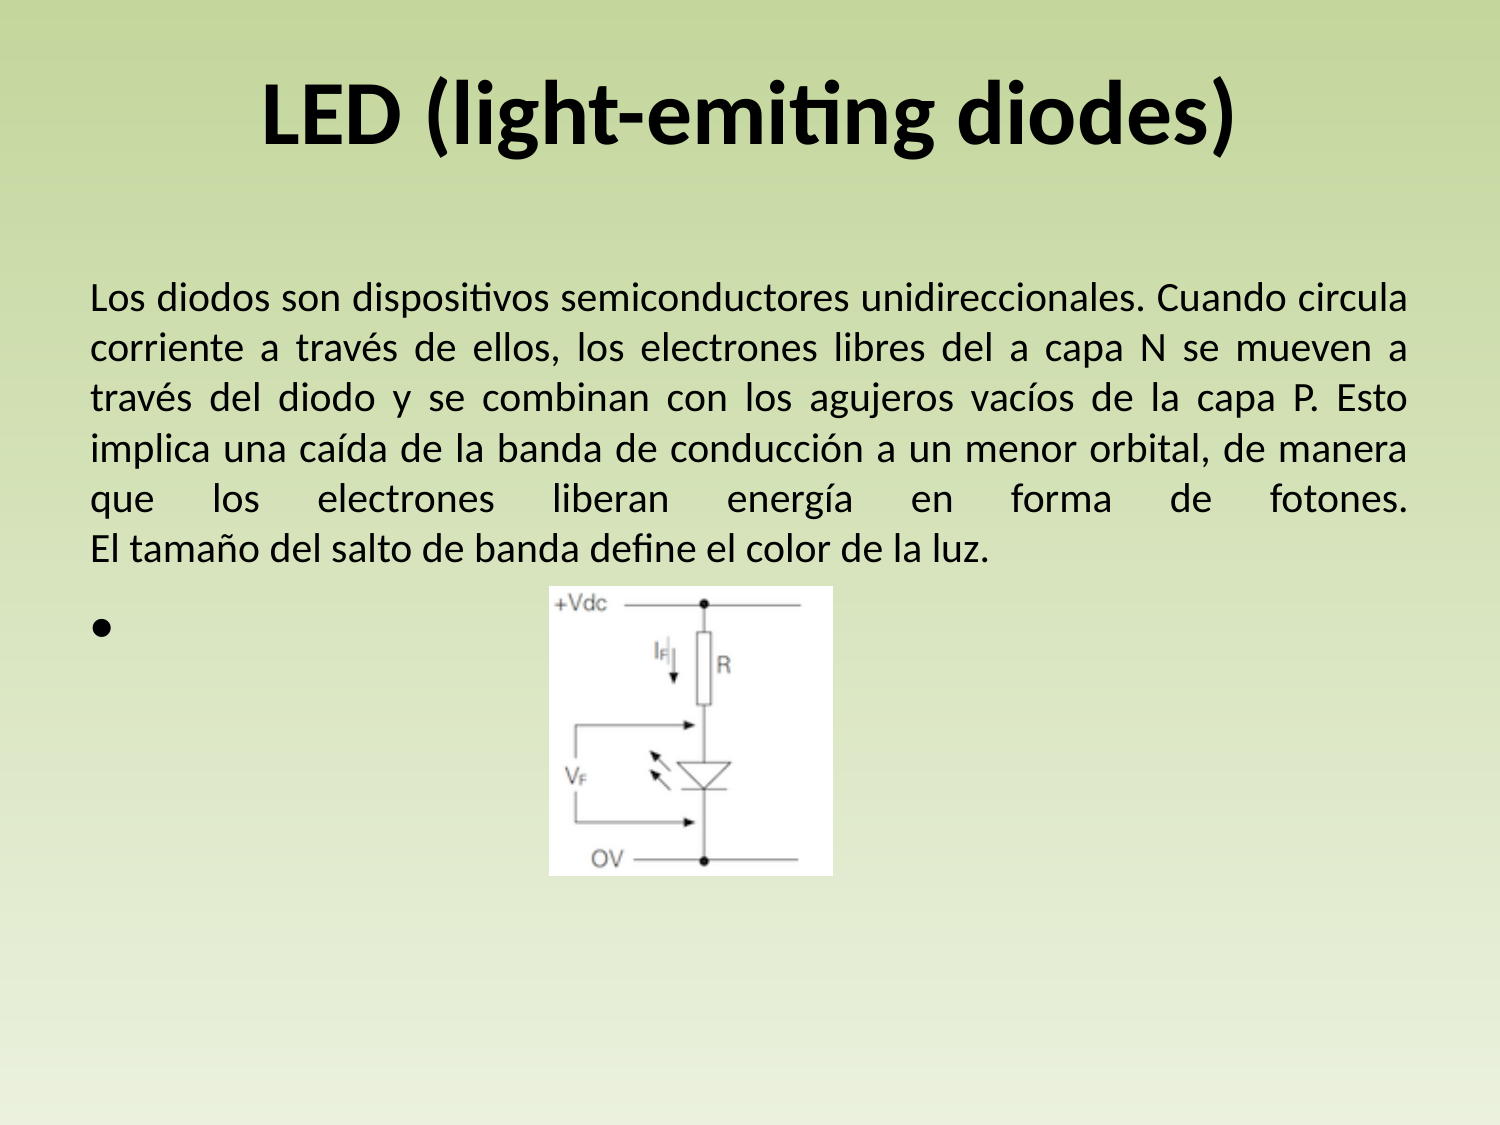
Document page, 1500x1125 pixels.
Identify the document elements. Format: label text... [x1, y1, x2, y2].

title LED (light-emiting diodes) [75, 45, 1426, 233]
list Los diodos son dispositivos semiconductores unidireccionales. Cuando circula corriente a través de ellos, los electrones libres del a capa N se mueven a través del diodo y se combinan con los agujeros vacíos de la capa P. Esto implica una caída de la banda de conducción a un menor orbital, de manera que los electrones liberan energía en forma de fotones. El tamaño del salto de banda define el color de la luz. [75, 262, 1426, 598]
picture [549, 586, 833, 876]
